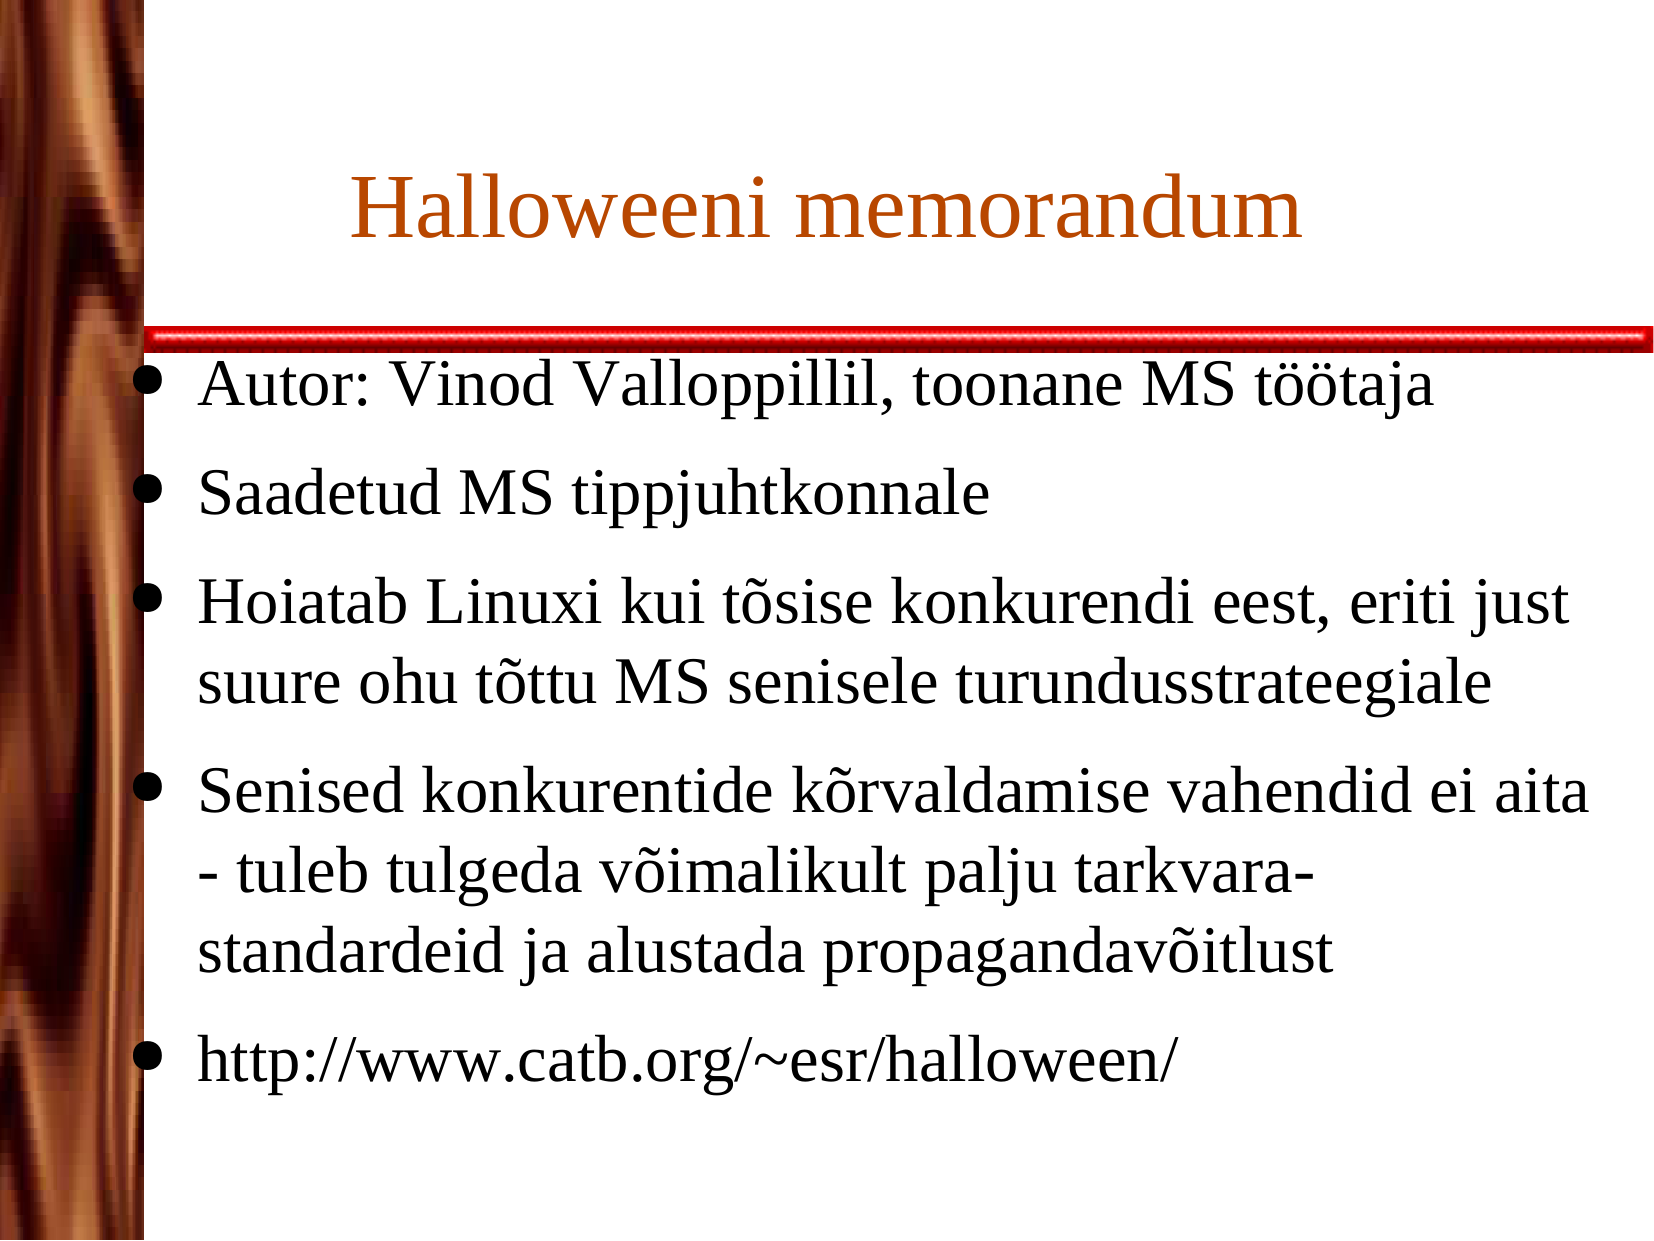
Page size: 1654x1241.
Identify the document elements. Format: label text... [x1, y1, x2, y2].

picture [0, 0, 1654, 1240]
title Halloweeni memorandum [121, 100, 1533, 312]
list Autor: Vinod Valloppillil, toonane MS töötaja Saadetud MS tippjuhtkonnale Hoiatab Linuxi kui tõsise konkurendi eest, eriti just suure ohu tõttu MS senisele turundusstrateegiale Senised konkurentide kõrvaldamise vahendid ei aita - tuleb tulgeda võimalikult palju tarkvara- standardeid ja alustada propagandavõitlust http://www.catb.org/~esr/halloween/ [116, 344, 1626, 1126]
